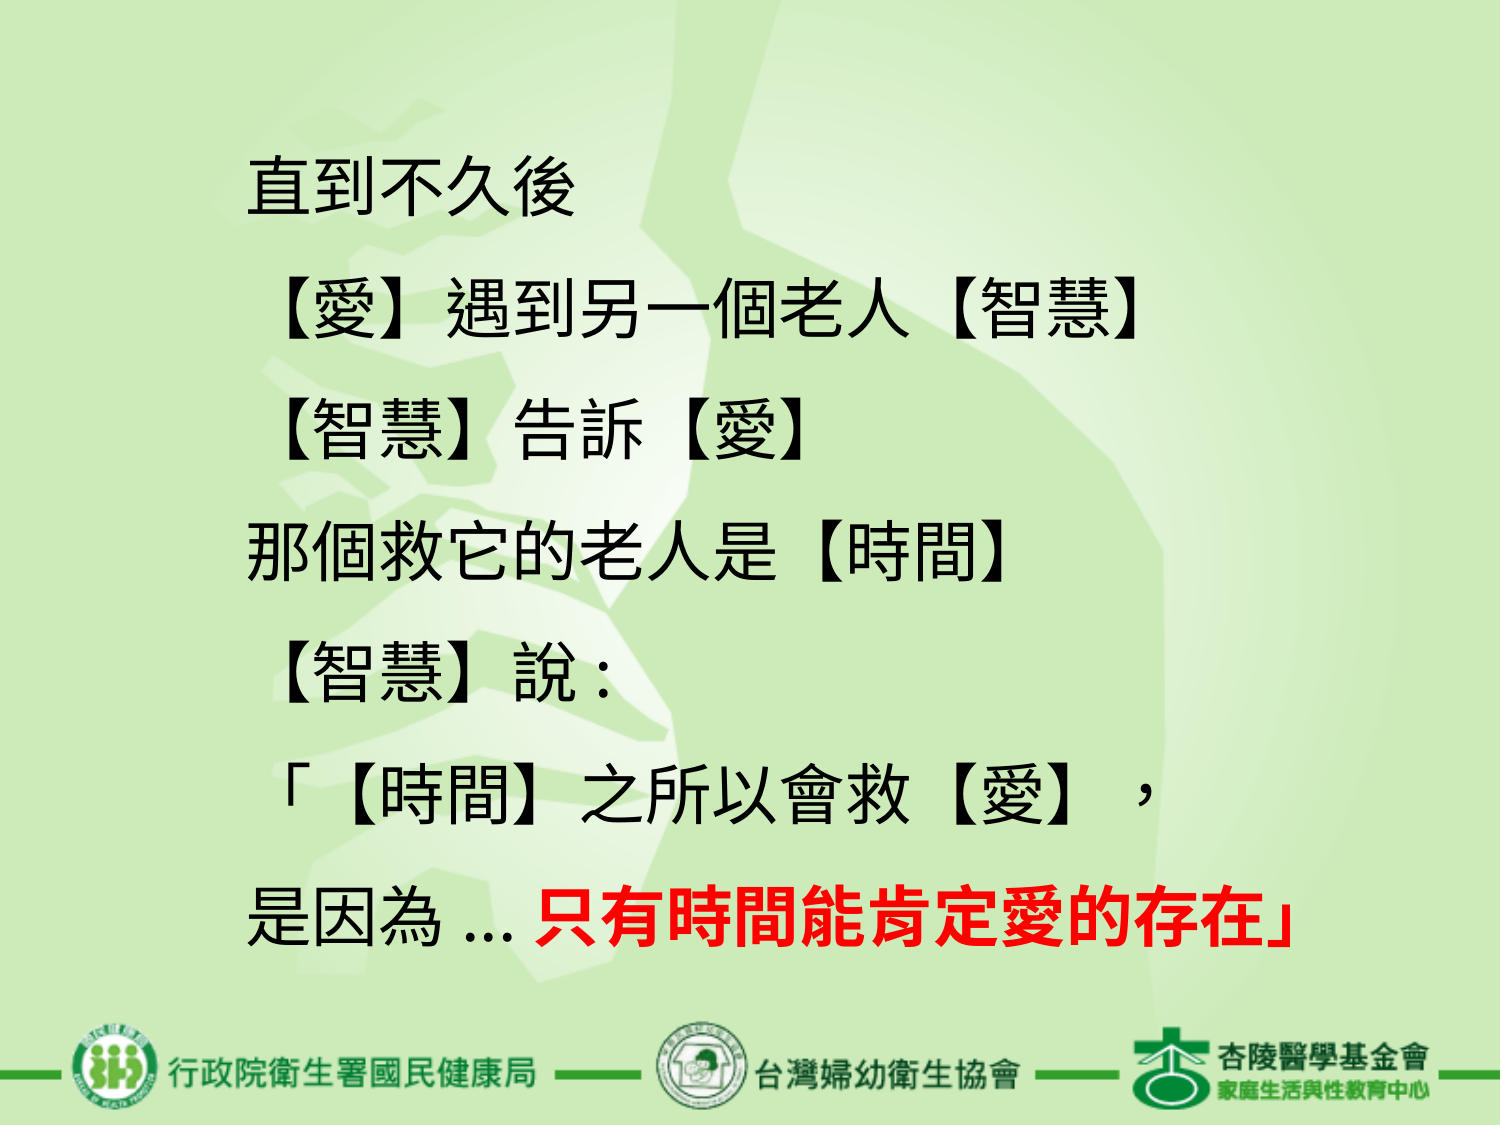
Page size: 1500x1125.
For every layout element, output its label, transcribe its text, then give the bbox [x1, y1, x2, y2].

picture [0, 0, 1500, 1125]
text_box 直到不久後 【愛】遇到另一個老人【智慧】 【智慧】告訴【愛】 那個救它的老人是【時間】 【智慧】說: 「【時間】之所以會救【愛】， 是因為...只有時間能肯定愛的存在」 [230, 137, 1353, 963]
